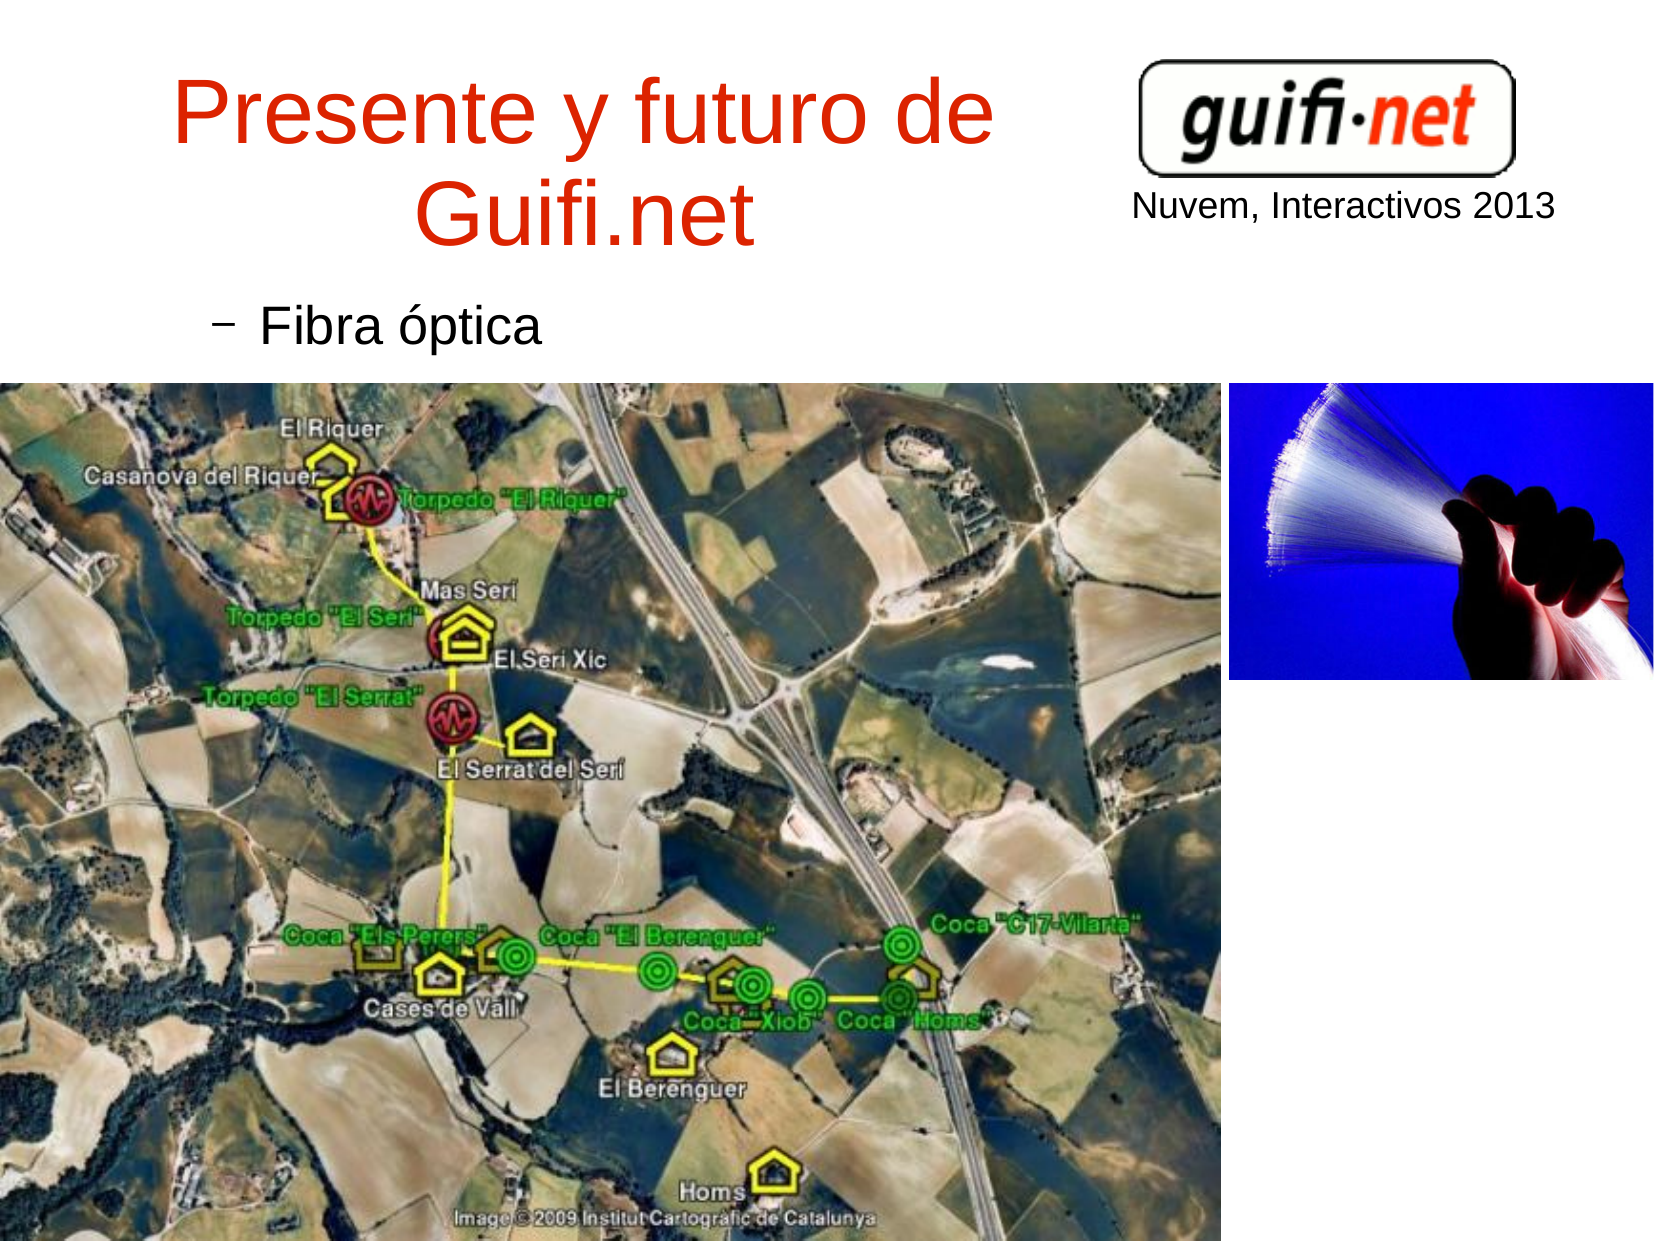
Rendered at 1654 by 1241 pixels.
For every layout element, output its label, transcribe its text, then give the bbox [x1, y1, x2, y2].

picture [1137, 59, 1516, 177]
picture [1229, 383, 1654, 680]
text_box Fibra óptica [118, 295, 1134, 356]
picture [0, 383, 1221, 1241]
title Presente y futuro de Guifi.net [76, 60, 1093, 266]
text_box Nuvem, Interactivos 2013 [1033, 177, 1654, 277]
